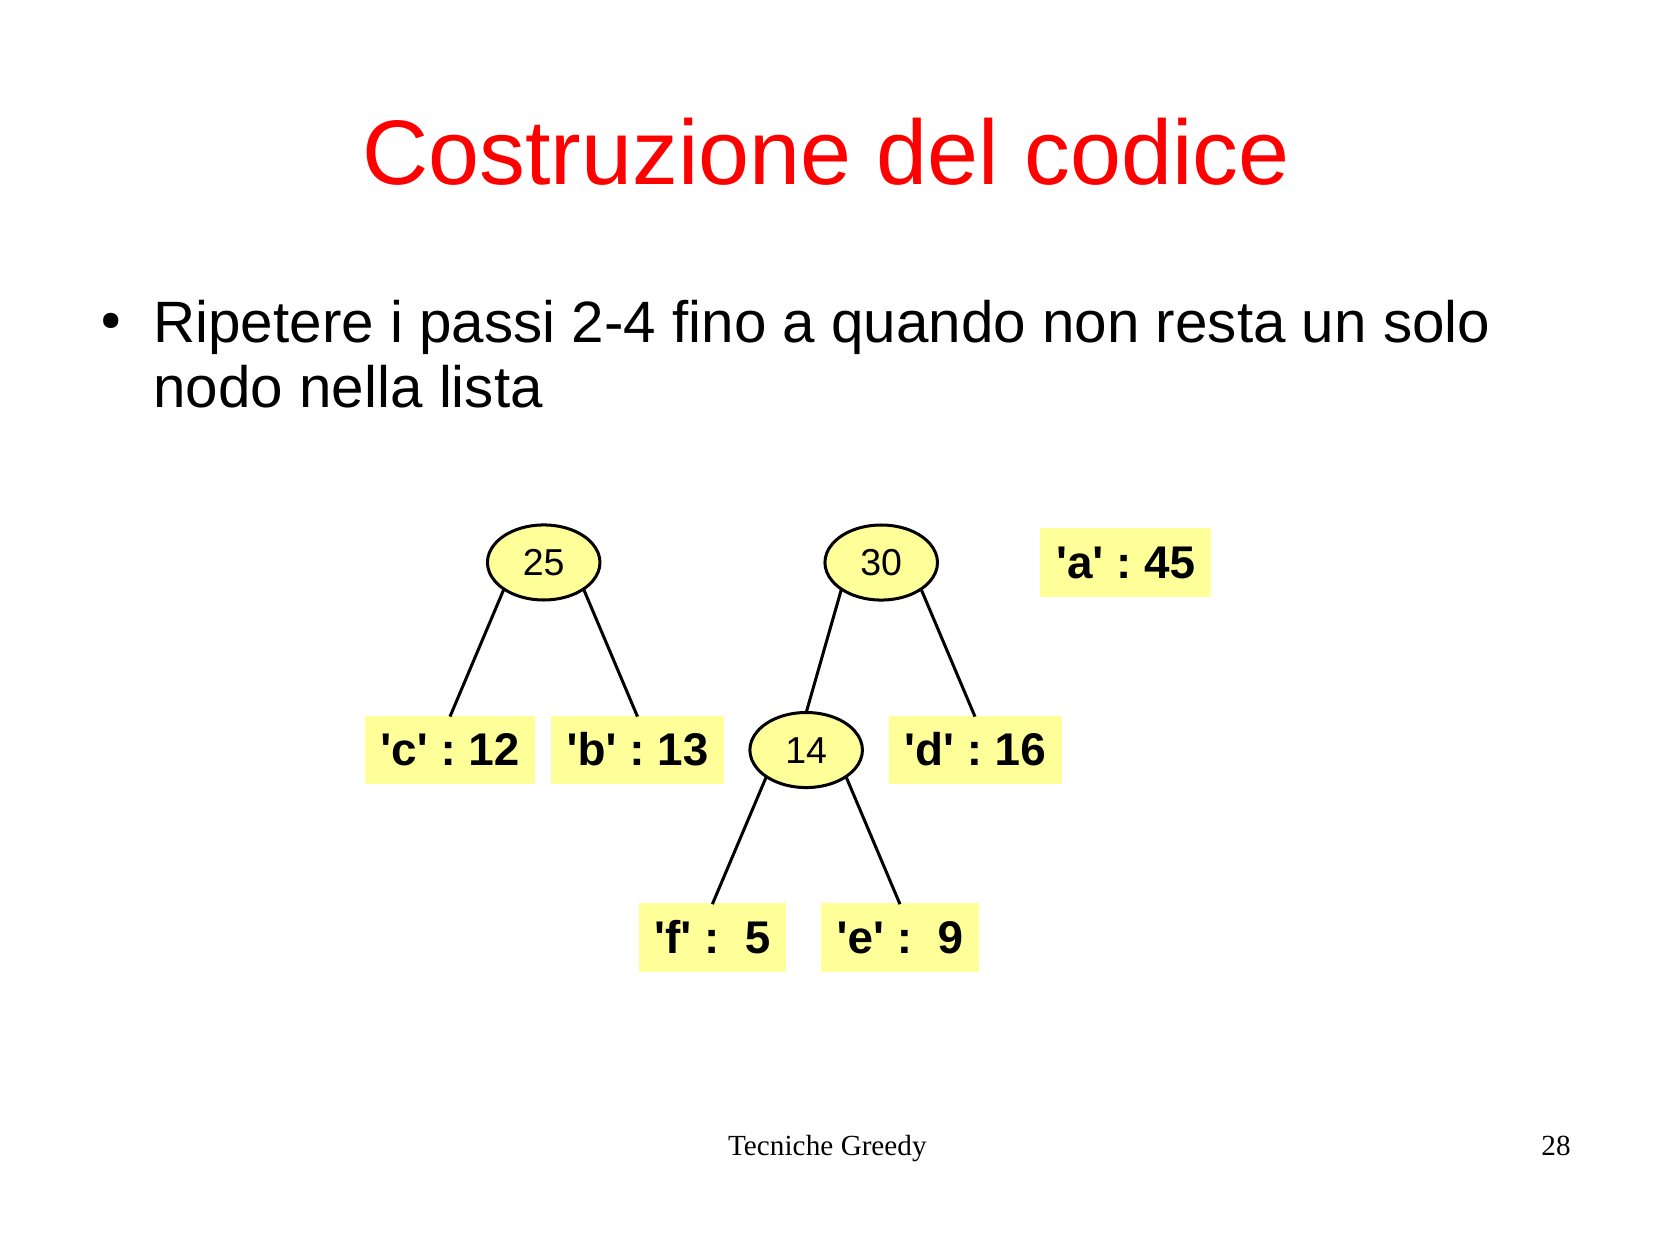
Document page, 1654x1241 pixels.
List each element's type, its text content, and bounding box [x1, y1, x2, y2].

text_box 14 [749, 712, 863, 788]
text_box 'a' : 45 [1041, 529, 1211, 596]
list Ripetere i passi 2-4 fino a quando non resta un solo nodo nella lista [82, 290, 1571, 1109]
text_box 30 [824, 525, 938, 601]
text_box 'b' : 13 [551, 716, 724, 784]
text_box 'f' : 5 [639, 904, 786, 971]
text_box 'c' : 12 [365, 716, 535, 784]
title Costruzione del codice [82, 49, 1571, 257]
text_box 'e' : 9 [821, 904, 979, 971]
text_box 'd' : 16 [889, 716, 1061, 784]
text_box 25 [487, 524, 601, 601]
